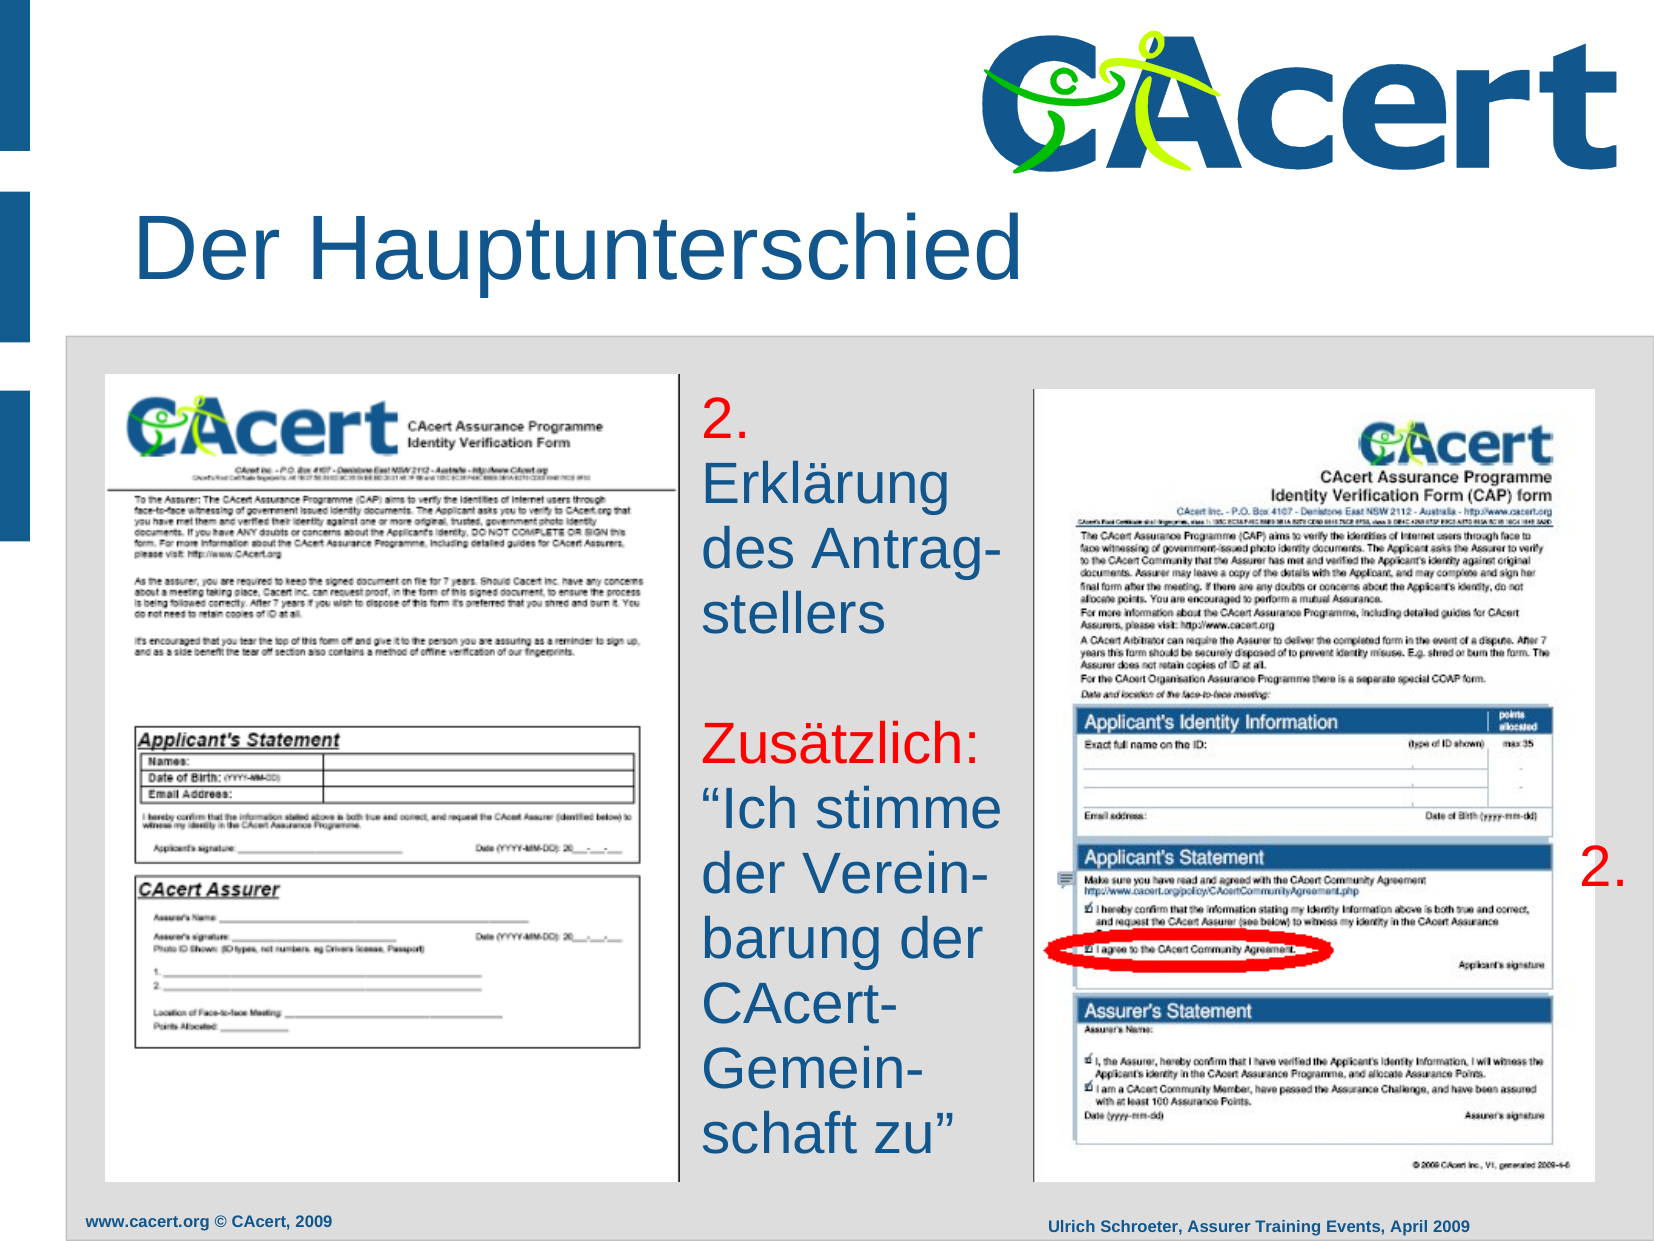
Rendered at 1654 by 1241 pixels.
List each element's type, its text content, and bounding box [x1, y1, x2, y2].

picture [105, 374, 680, 1182]
text_box 2. Erklärung des Antrag- stellers Zusätzlich: “Ich stimme der Verein- barung der CAcert- Gemein- schaft zu” [686, 377, 1019, 1235]
picture [1033, 389, 1595, 1182]
text_box Der Hauptunterschied [118, 189, 1041, 307]
text_box 2. [1564, 826, 1644, 907]
